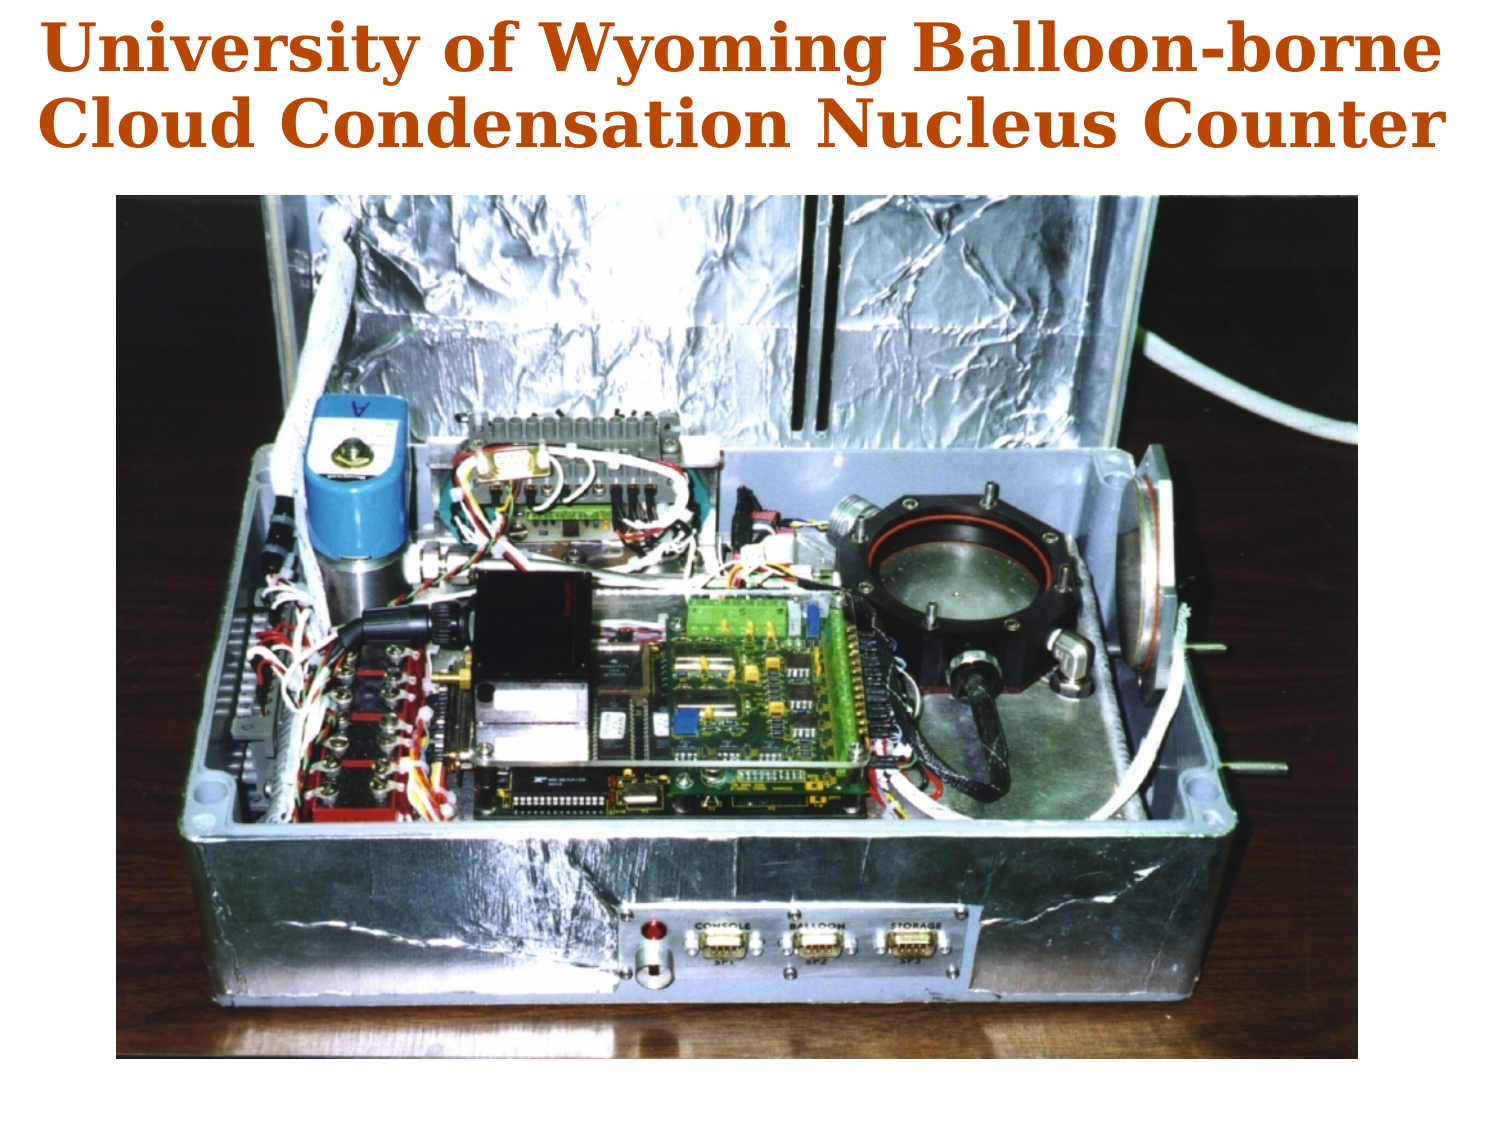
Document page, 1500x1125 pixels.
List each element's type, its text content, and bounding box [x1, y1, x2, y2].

picture [116, 195, 1358, 1059]
text_box University of Wyoming Balloon-borne Cloud Condensation Nucleus Counter [0, 11, 1485, 163]
